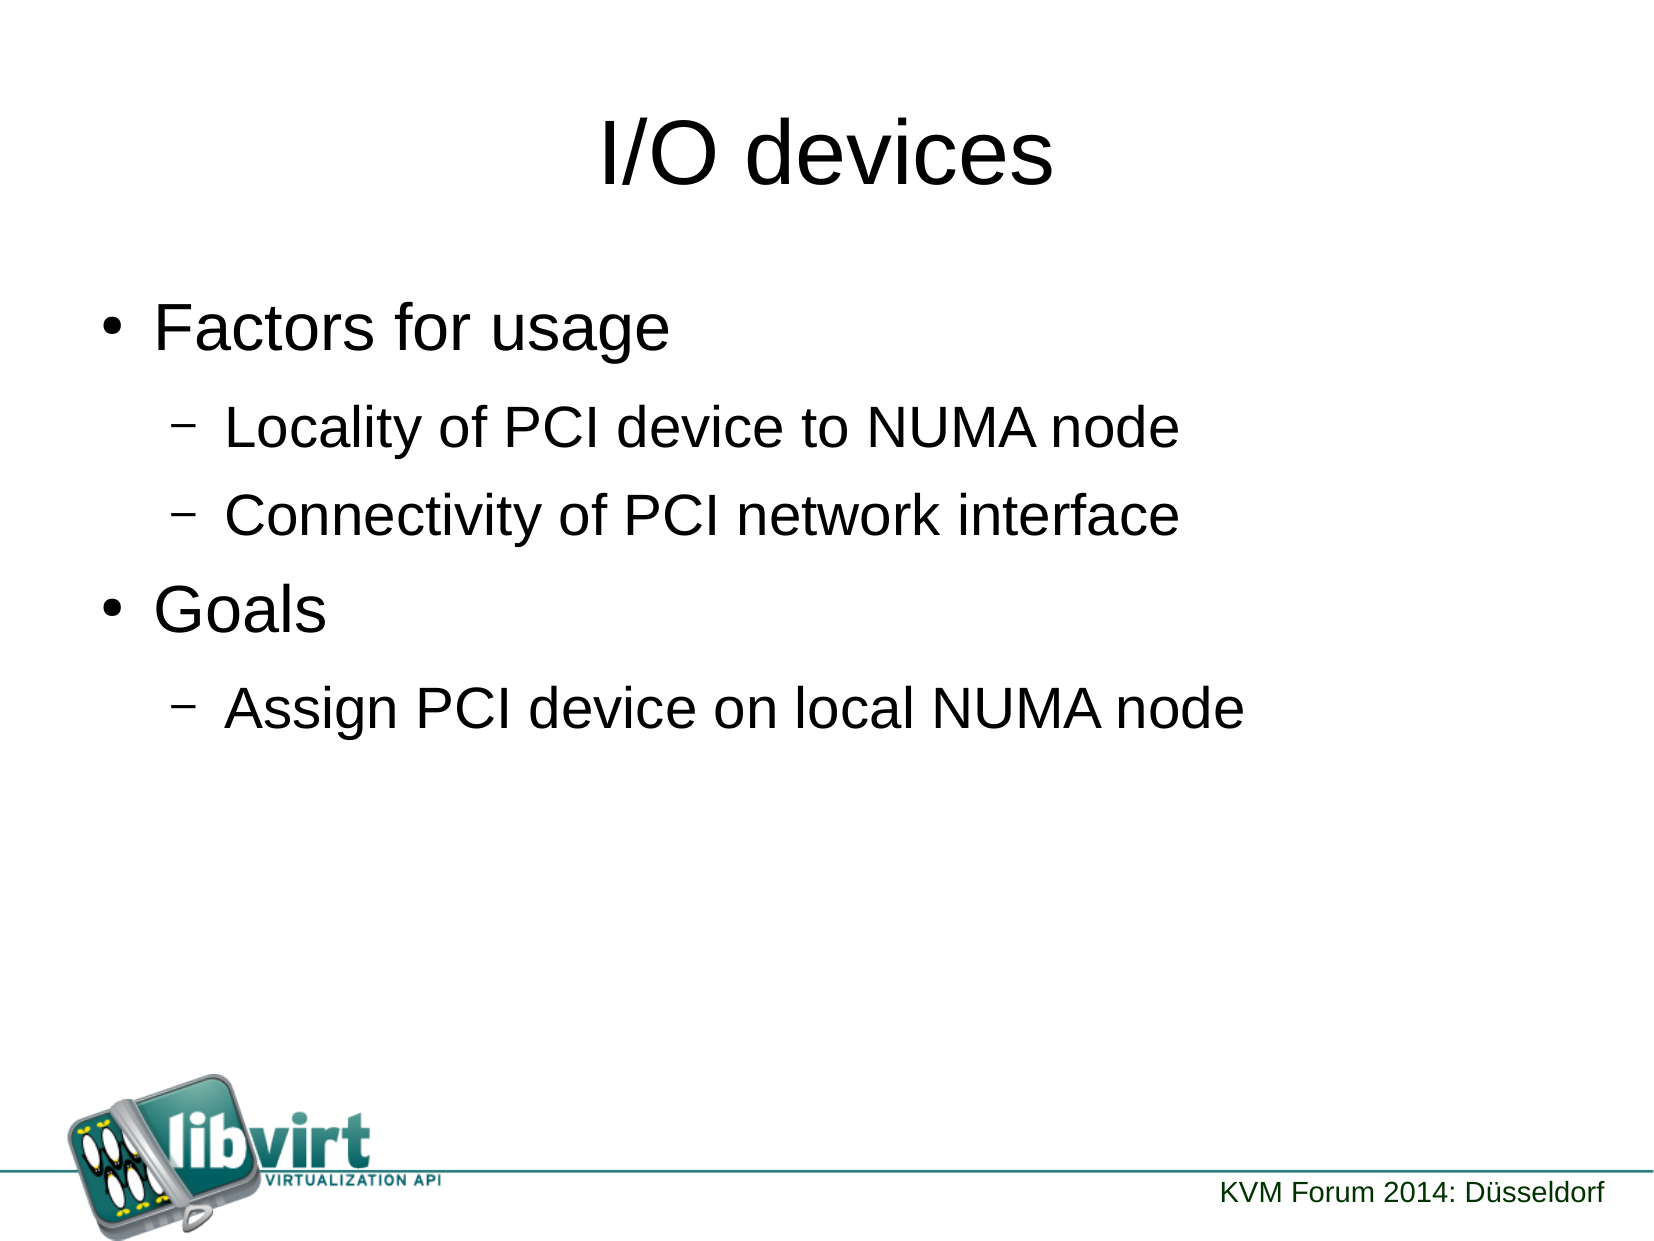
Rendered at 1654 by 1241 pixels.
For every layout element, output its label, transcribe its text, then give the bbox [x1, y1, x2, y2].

picture [0, 1074, 1654, 1241]
title I/O devices [82, 49, 1571, 257]
list Factors for usage Locality of PCI device to NUMA node Connectivity of PCI network interface Goals Assign PCI device on local NUMA node [82, 290, 1571, 1010]
